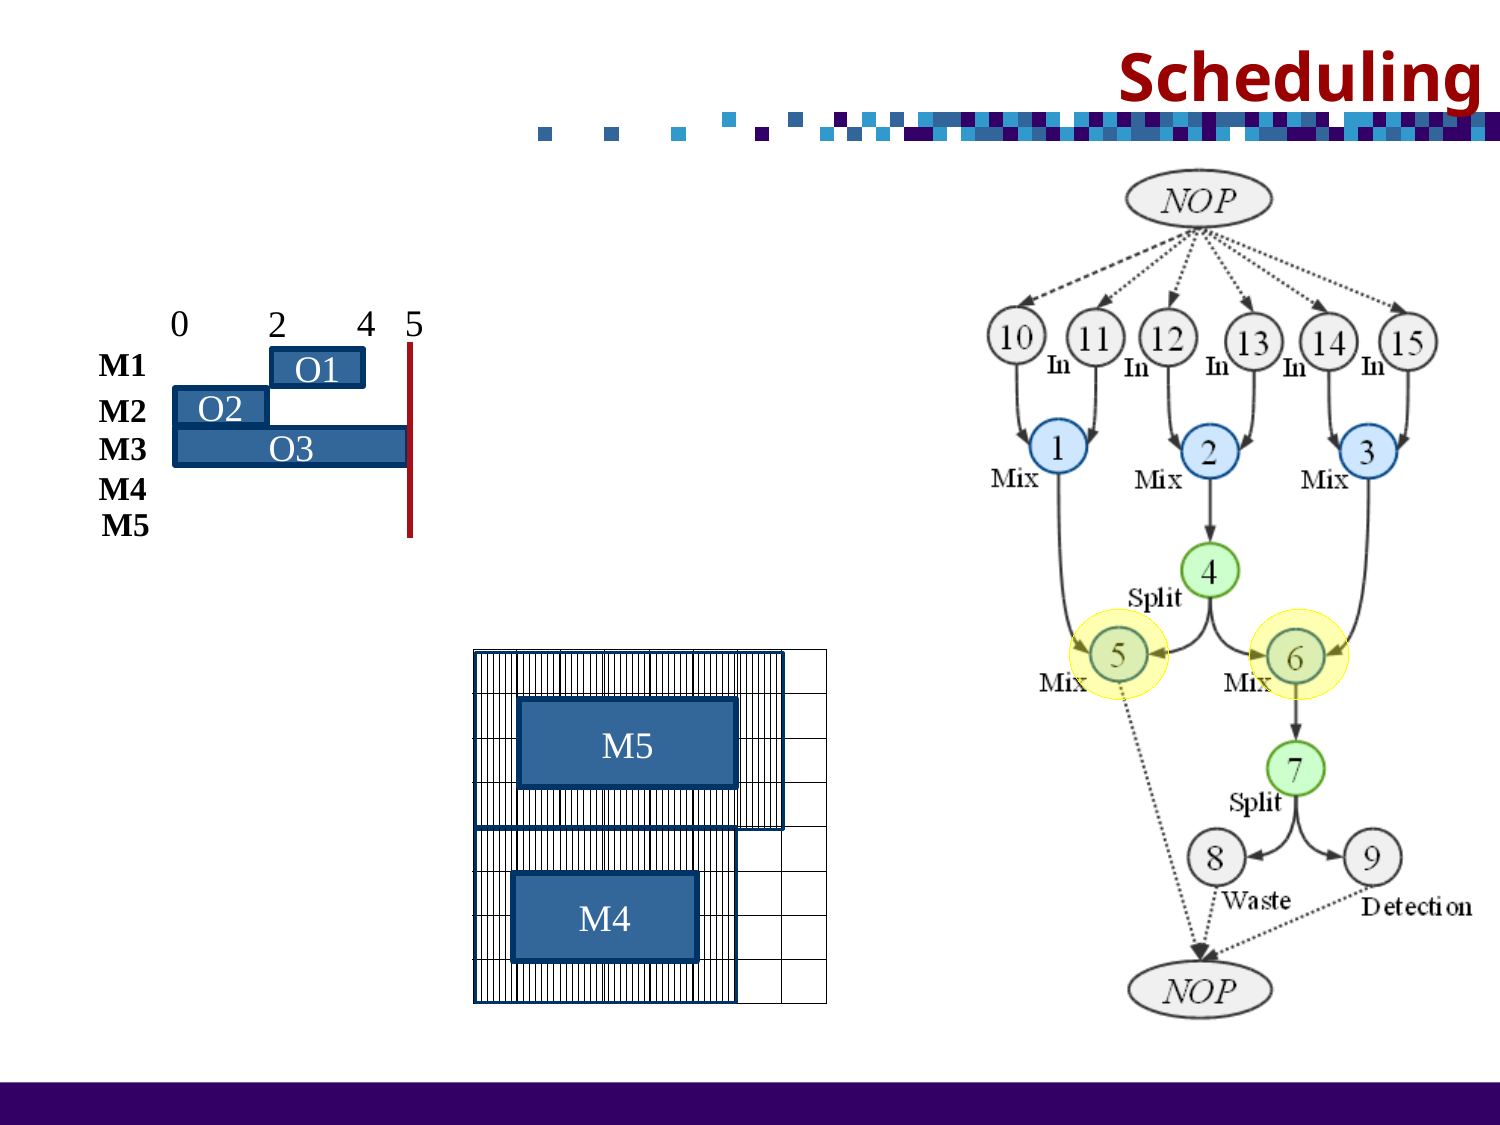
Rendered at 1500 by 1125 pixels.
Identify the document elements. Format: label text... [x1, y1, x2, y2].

text_box [1069, 609, 1169, 700]
text_box M5 [86, 495, 165, 551]
text_box O2 [174, 388, 267, 426]
text_box M4 [83, 459, 162, 515]
text_box M5 [519, 698, 737, 788]
text_box M2 [83, 382, 162, 438]
text_box 0 [155, 291, 205, 352]
text_box M3 [84, 419, 190, 487]
picture [966, 145, 1489, 1037]
text_box [473, 649, 827, 1004]
text_box M1 [83, 335, 162, 382]
text_box O3 [174, 427, 407, 465]
text_box O1 [271, 349, 364, 387]
text_box M4 [512, 872, 697, 961]
text_box 5 [390, 291, 439, 352]
text_box [1249, 609, 1349, 700]
title Scheduling [0, 24, 1500, 125]
text_box [738, 872, 781, 915]
text_box [738, 960, 781, 1004]
text_box [738, 916, 781, 959]
text_box 2 [253, 292, 302, 352]
text_box 4 [342, 291, 390, 352]
